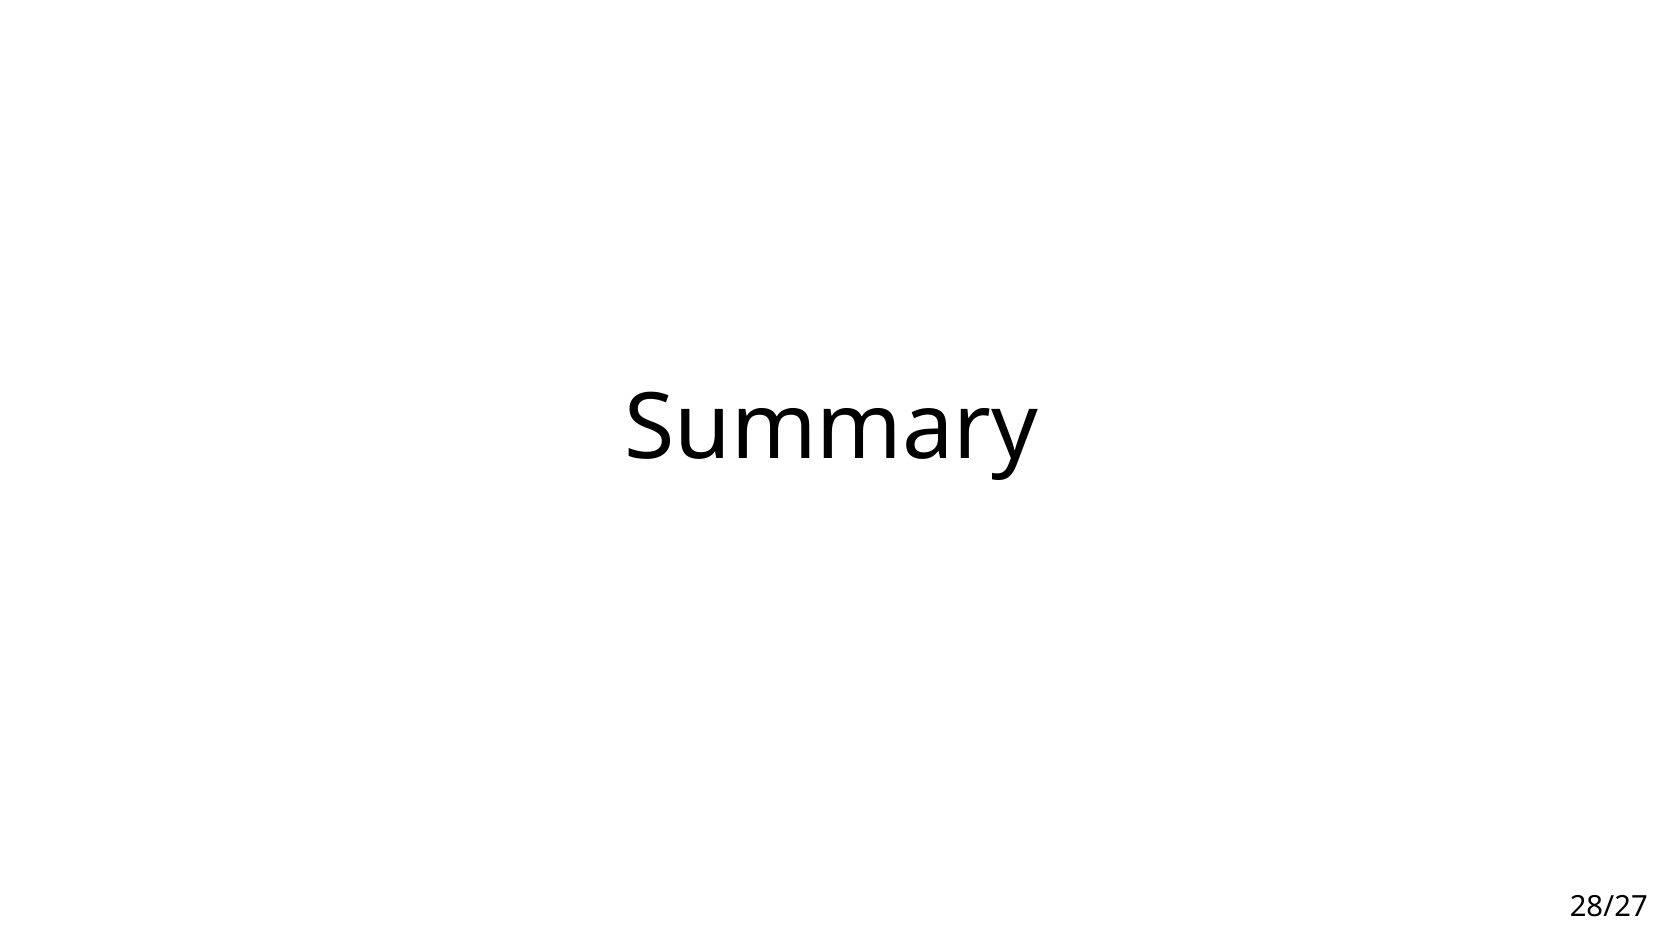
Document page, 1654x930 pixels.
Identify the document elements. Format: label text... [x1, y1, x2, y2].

title Summary [87, 344, 1576, 501]
